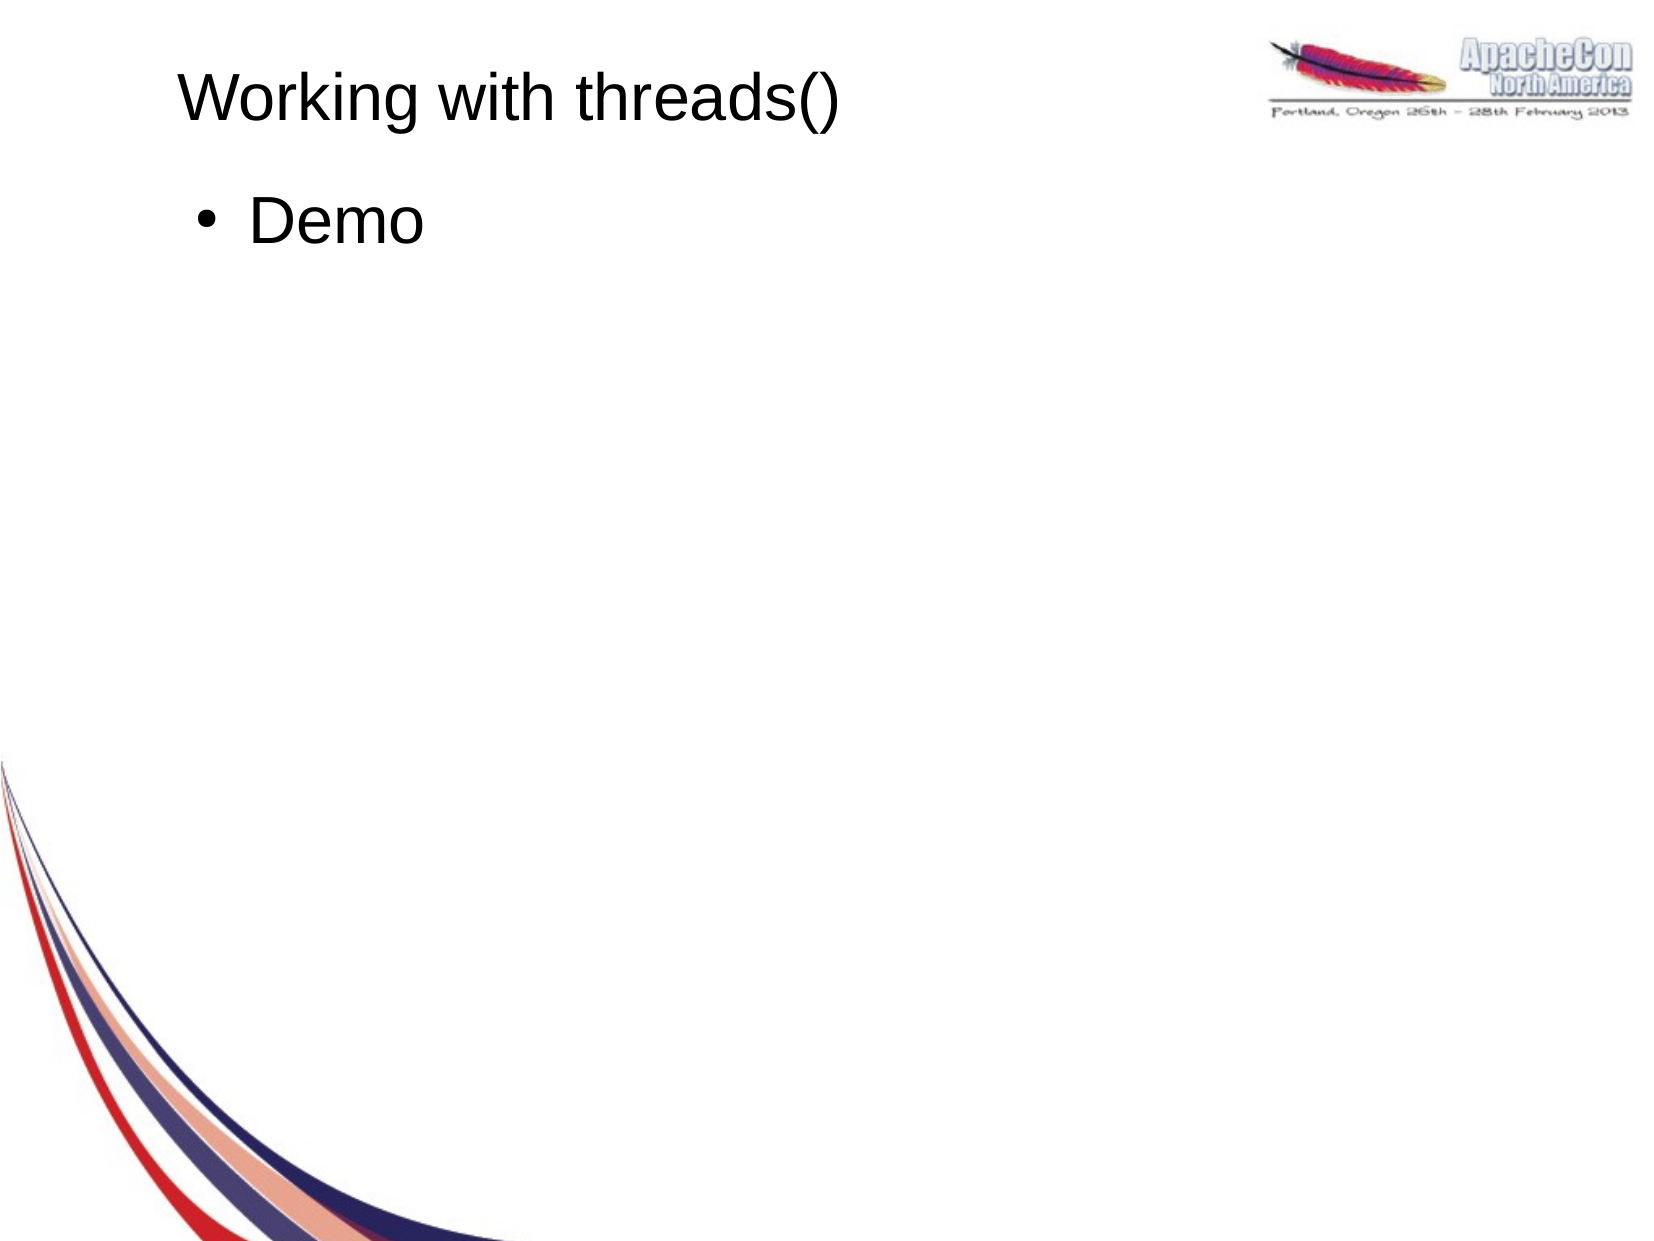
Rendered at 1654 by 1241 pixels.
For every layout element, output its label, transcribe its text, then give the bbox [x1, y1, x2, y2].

picture [0, 0, 1654, 1241]
title Working with threads() [177, 41, 1536, 154]
list Demo [177, 183, 1626, 1002]
